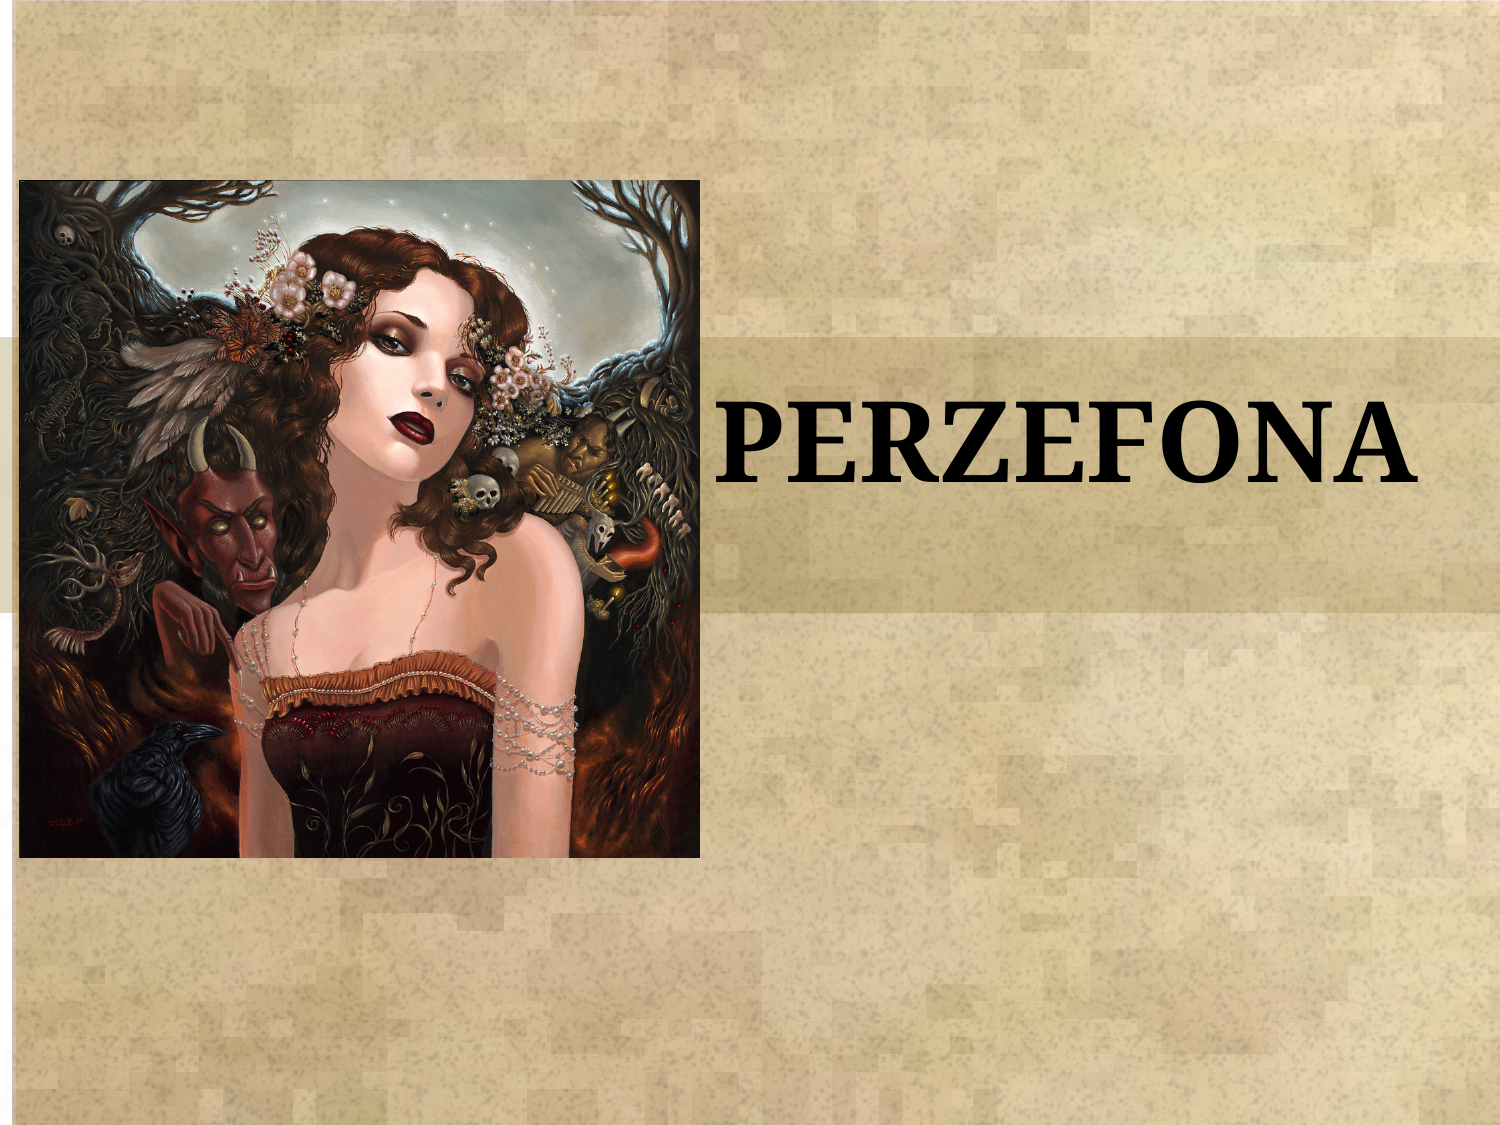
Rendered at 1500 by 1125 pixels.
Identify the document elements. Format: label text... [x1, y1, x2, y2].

picture [19, 180, 700, 859]
text_box [0, 0, 1500, 1125]
text_box PERZEFONA [700, 362, 1434, 558]
